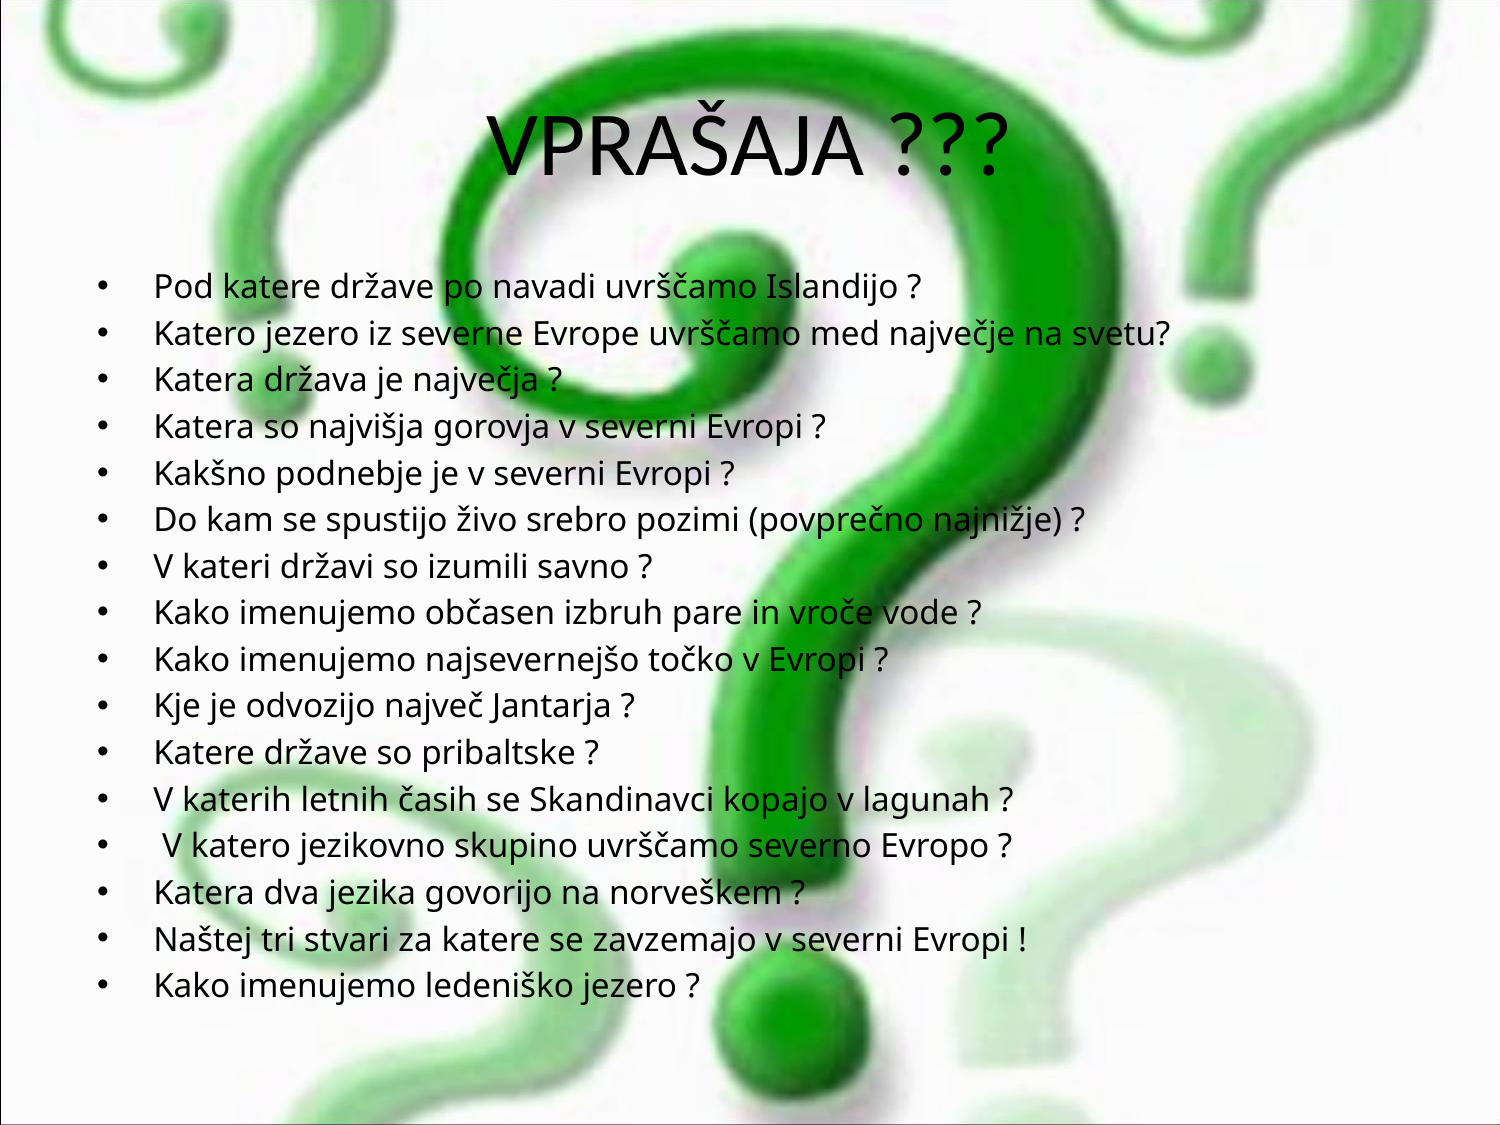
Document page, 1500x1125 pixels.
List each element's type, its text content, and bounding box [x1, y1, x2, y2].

title VPRAŠAJA ??? [75, 45, 1425, 233]
list Pod katere države po navadi uvrščamo Islandijo ? Katero jezero iz severne Evrope uvrščamo med največje na svetu? Katera država je največja ? Katera so najvišja gorovja v severni Evropi ? Kakšno podnebje je v severni Evropi ? Do kam se spustijo živo srebro pozimi (povprečno najnižje) ? V kateri državi so izumili savno ? Kako imenujemo občasen izbruh pare in vroče vode ? Kako imenujemo najsevernejšo točko v Evropi ? Kje je odvozijo največ Jantarja ? Katere države so pribaltske ? V katerih letnih časih se Skandinavci kopajo v lagunah ? V katero jezikovno skupino uvrščamo severno Evropo ? Katera dva jezika govorijo na norveškem ? Naštej tri stvari za katere se zavzemajo v severni Evropi ! Kako imenujemo ledeniško jezero ? [82, 257, 1432, 1001]
picture [0, 0, 1500, 1125]
